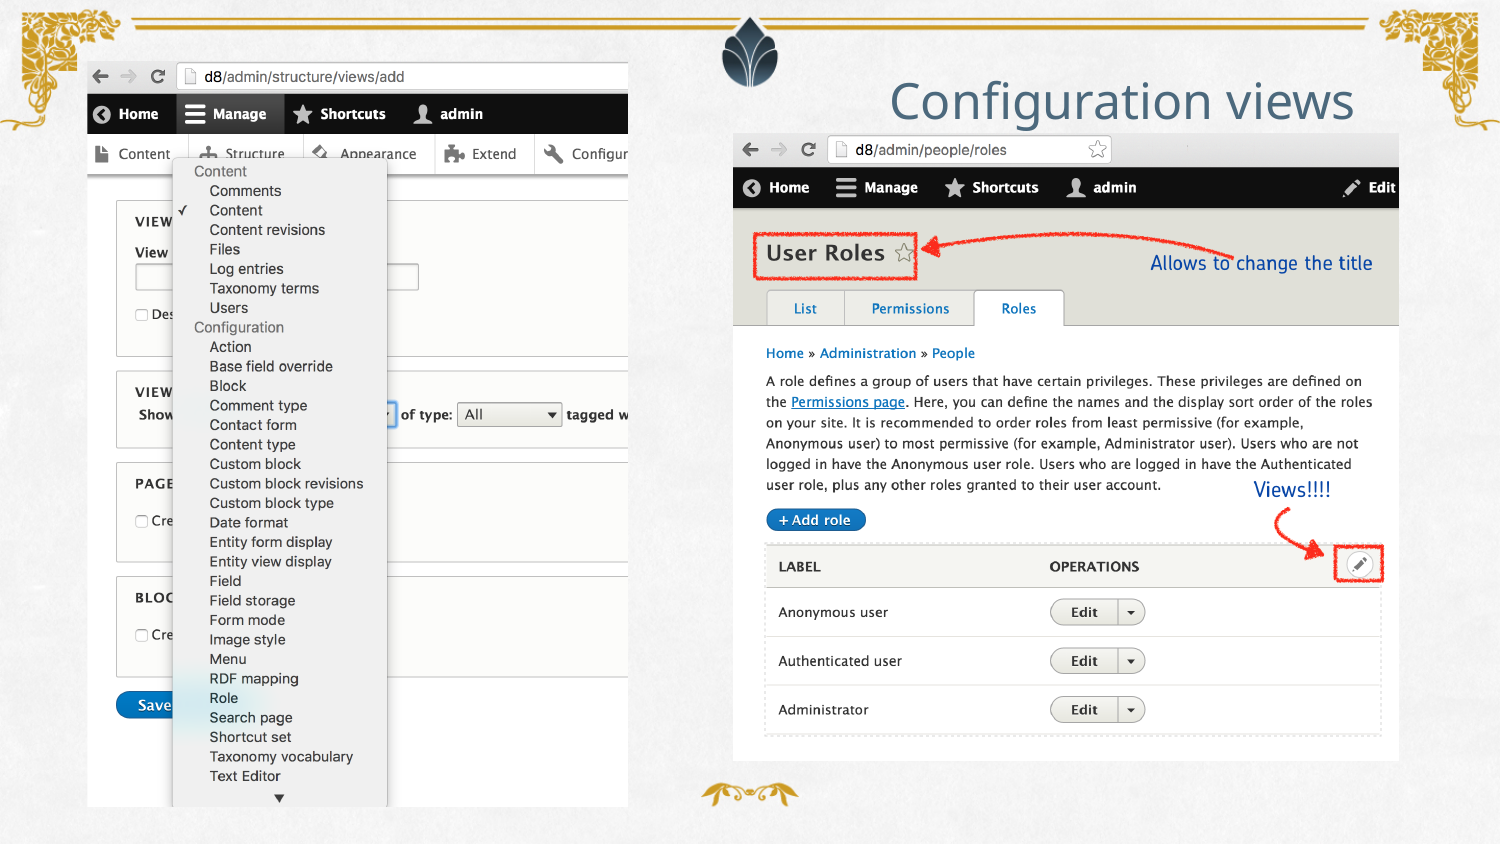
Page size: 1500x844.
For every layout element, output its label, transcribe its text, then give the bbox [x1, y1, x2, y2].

text_box Configuration views [846, 54, 1399, 134]
picture [0, 0, 1500, 844]
